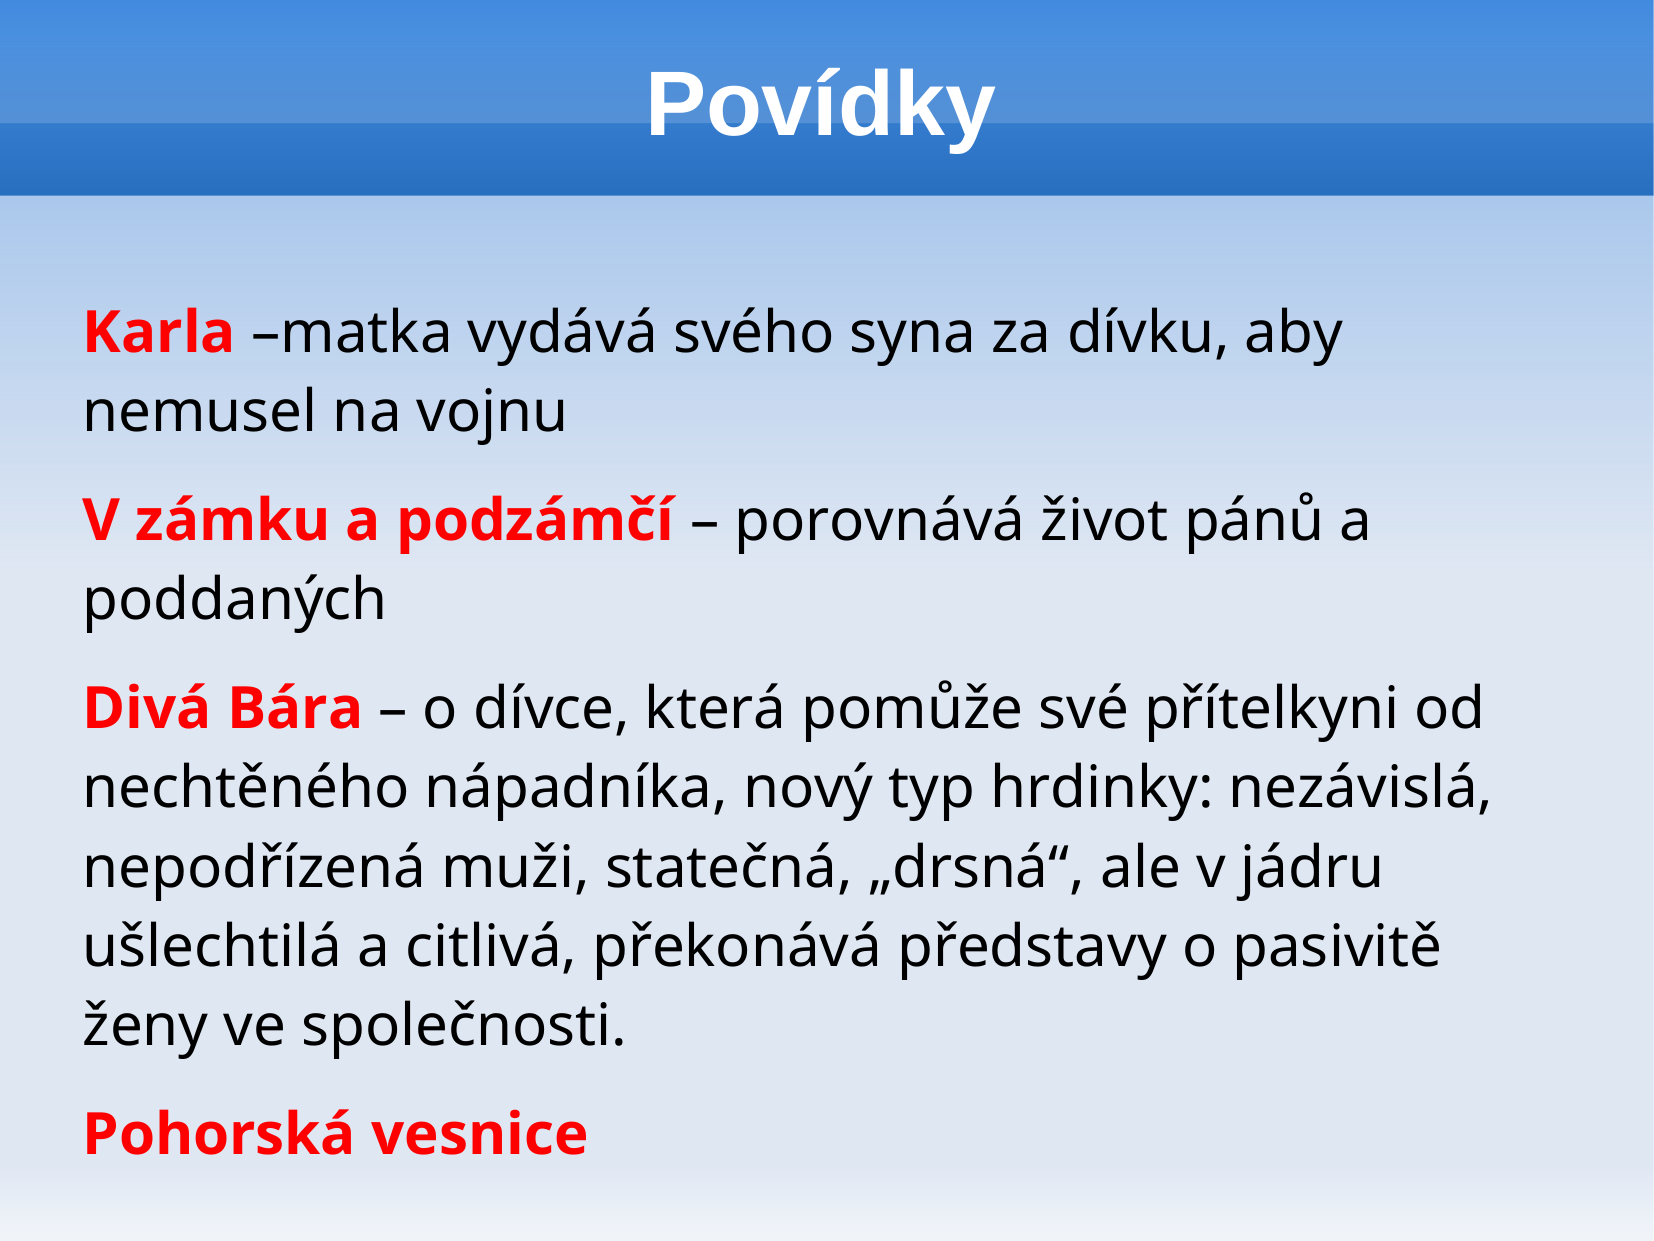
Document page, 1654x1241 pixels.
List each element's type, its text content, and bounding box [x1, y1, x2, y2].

title Povídky [76, 7, 1565, 200]
picture [0, 0, 1654, 1241]
list Karla –matka vydává svého syna za dívku, aby nemusel na vojnu V zámku a podzámčí – porovnává život pánů a poddaných Divá Bára – o dívce, která pomůže své přítelkyni od nechtěného nápadníka, nový typ hrdinky: nezávislá, nepodřízená muži, statečná, „drsná“, ale v jádru ušlechtilá a citlivá, překonává představy o pasivitě ženy ve společnosti. Pohorská vesnice [82, 290, 1571, 1154]
